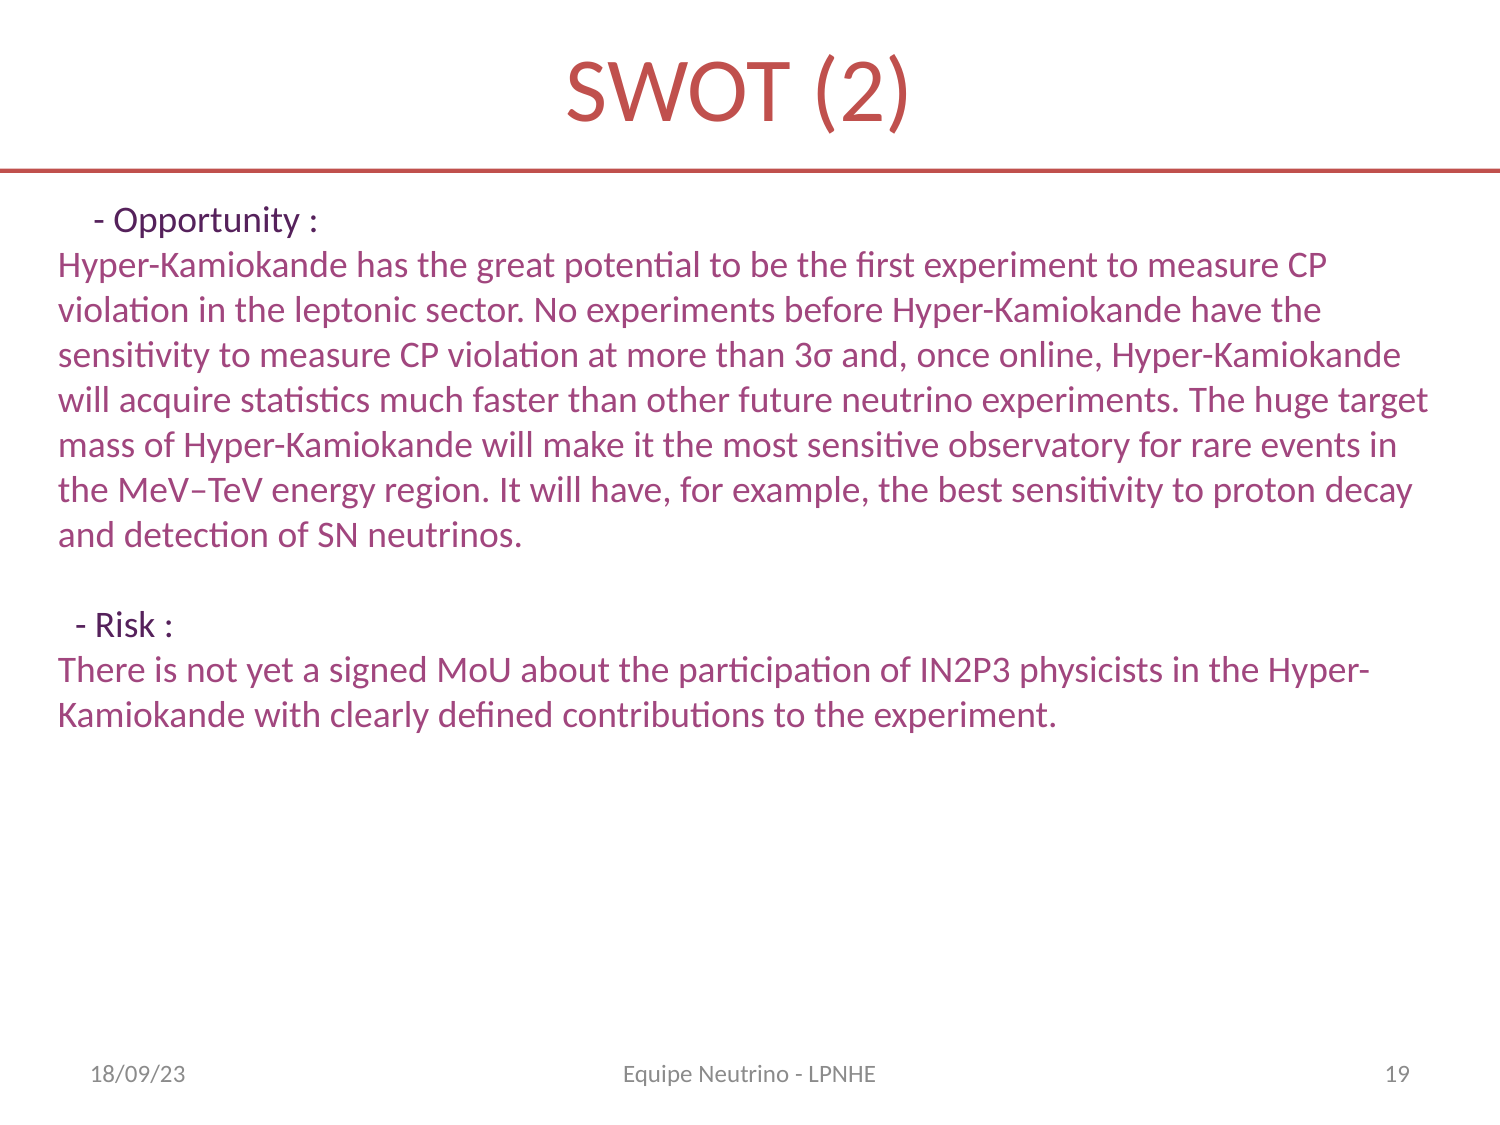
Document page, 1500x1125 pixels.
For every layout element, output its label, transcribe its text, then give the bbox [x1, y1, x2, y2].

text_box <number> [1074, 1042, 1425, 1103]
text_box - Opportunity : Hyper-Kamiokande has the great potential to be the first experiment to measure CP violation in the leptonic sector. No experiments before Hyper-Kamiokande have the sensitivity to measure CP violation at more than 3σ and, once online, Hyper-Kamiokande will acquire statistics much faster than other future neutrino experiments. The huge target mass of Hyper-Kamiokande will make it the most sensitive observatory for rare events in the MeV–TeV energy region. It will have, for example, the best sensitivity to proton decay and detection of SN neutrinos. - Risk : There is not yet a signed MoU about the participation of IN2P3 physicists in the Hyper-Kamiokande with clearly defined contributions to the experiment. [43, 187, 1460, 1043]
text_box 18/09/23 [74, 1042, 425, 1103]
text_box Equipe Neutrino - LPNHE [512, 1042, 988, 1103]
text_box SWOT (2) [75, 29, 1425, 141]
